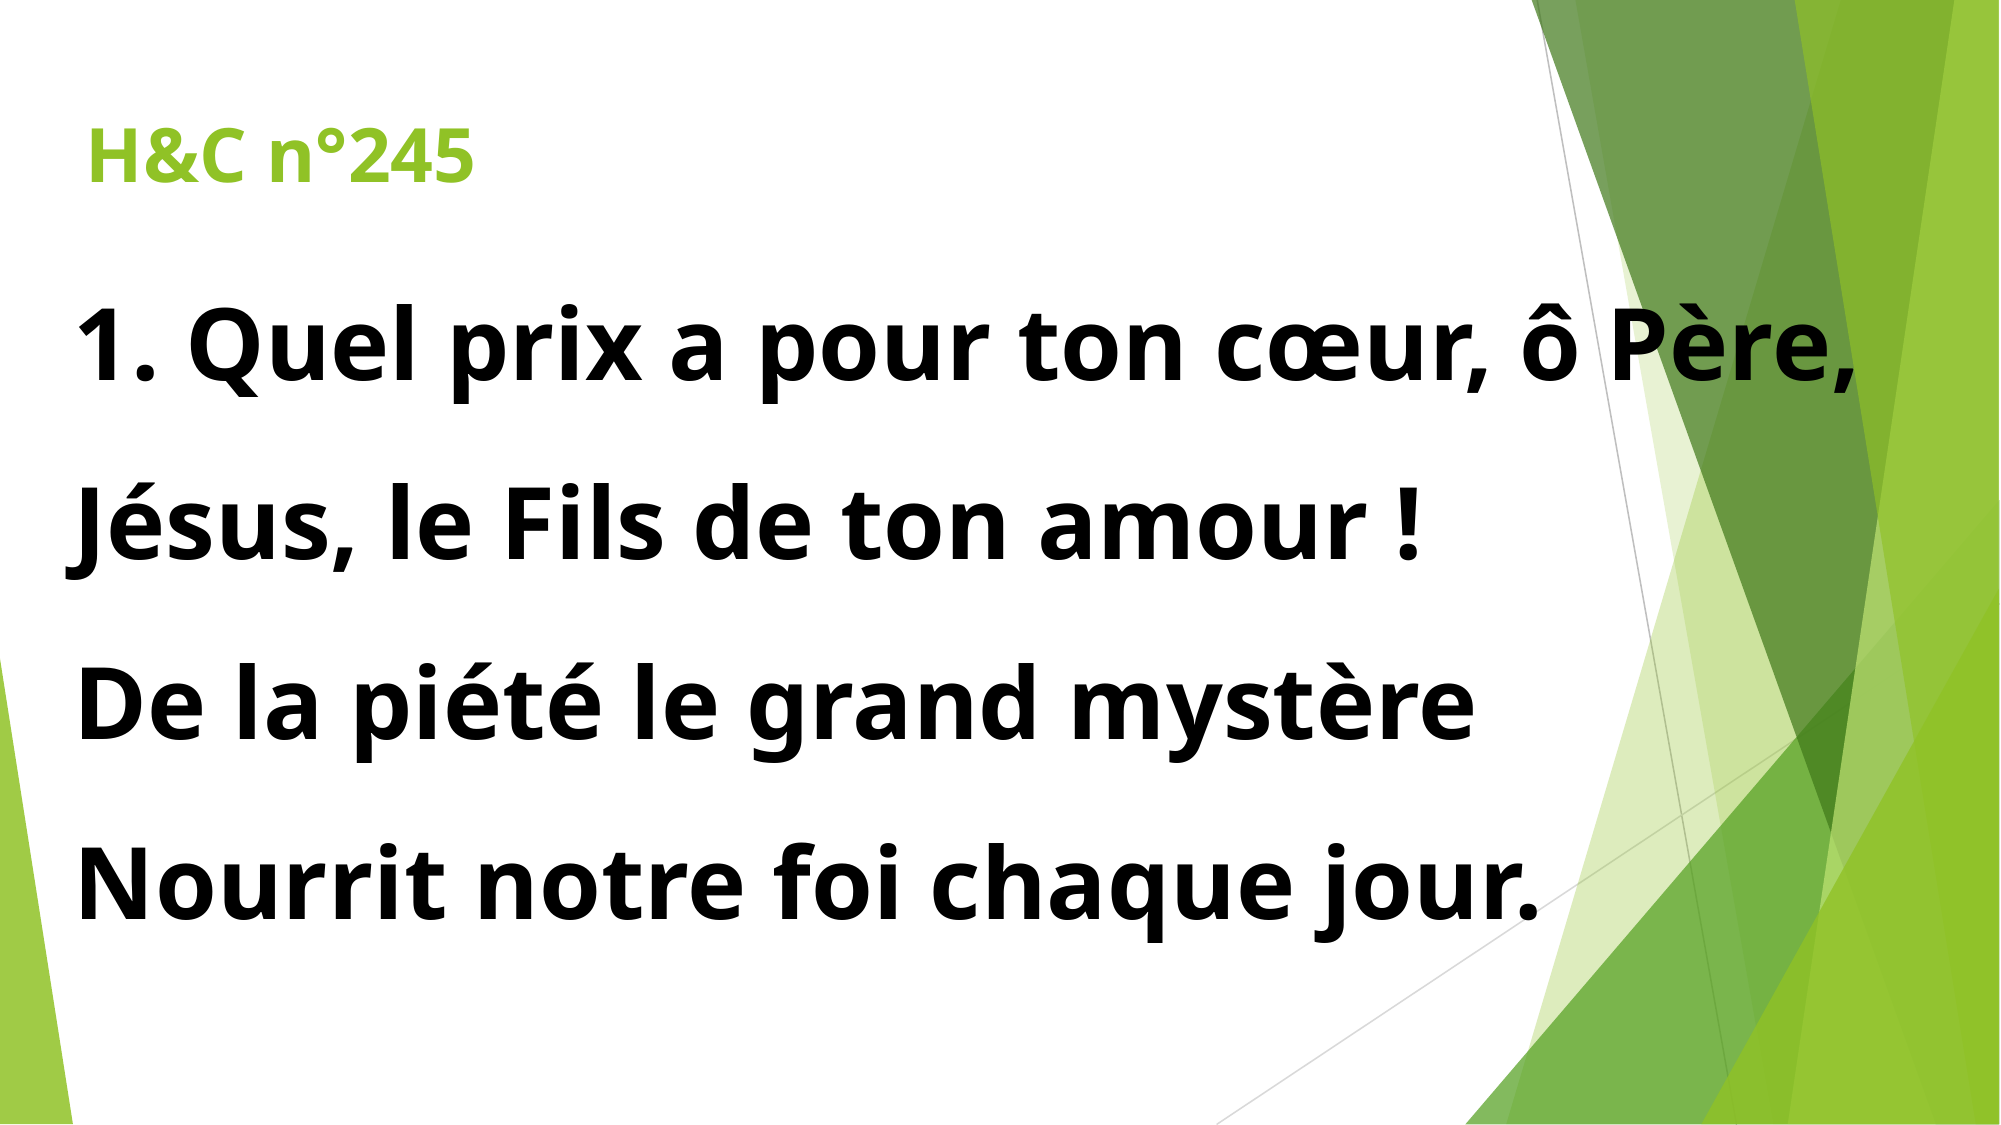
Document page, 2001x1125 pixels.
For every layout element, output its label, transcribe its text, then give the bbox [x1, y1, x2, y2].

text_box 1. Quel prix a pour ton cœur, ô Père, Jésus, le Fils de ton amour ! De la piété le grand mystère Nourrit notre foi chaque jour. [59, 212, 1997, 1074]
text_box H&C n°245 [70, 99, 1522, 212]
